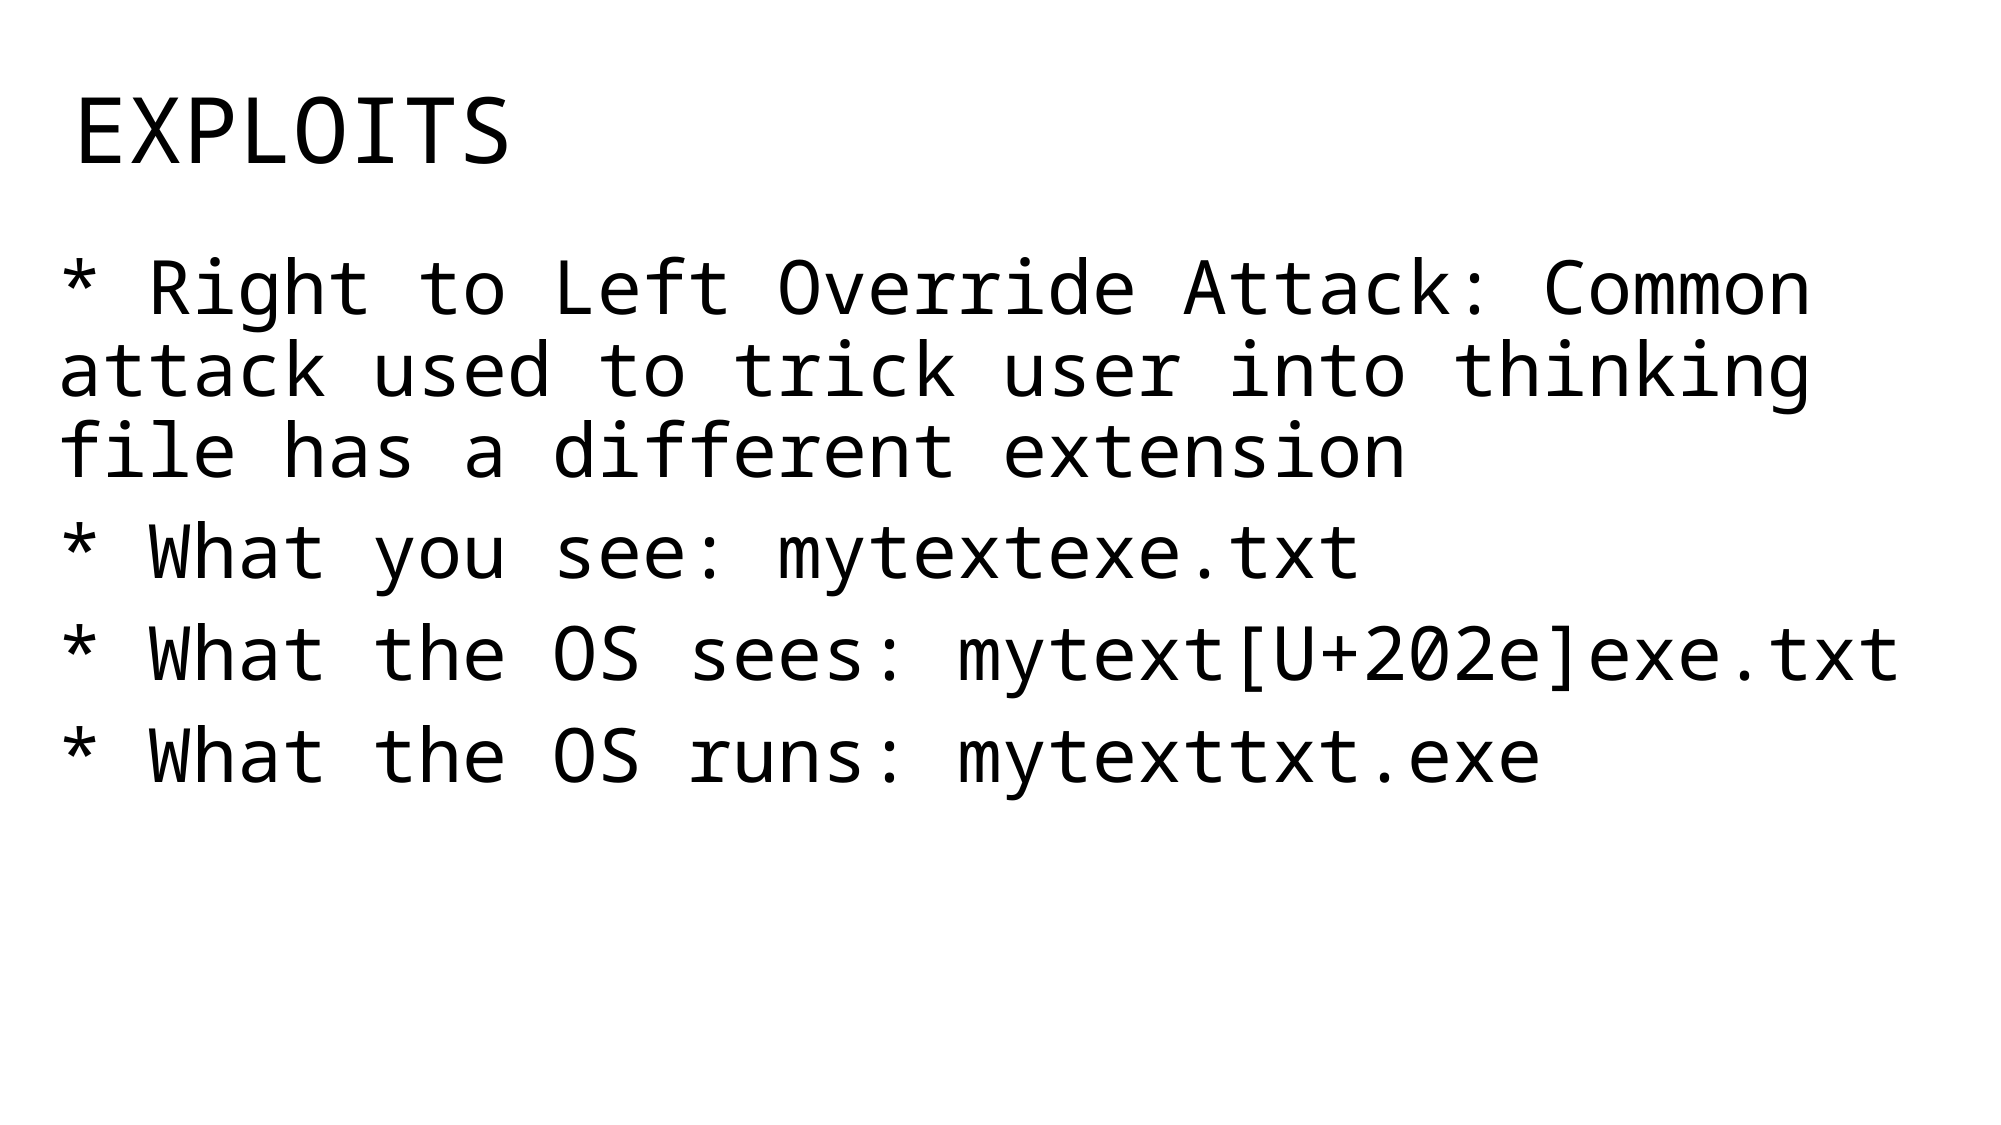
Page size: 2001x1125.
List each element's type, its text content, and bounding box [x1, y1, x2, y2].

title EXPLOITS [59, 24, 1645, 242]
text_box * Right to Left Override Attack: Common attack used to trick user into thinking file has a different extension * What you see: mytextexe.txt * What the OS sees: mytext[U+202e]exe.txt * What the OS runs: mytexttxt.exe [42, 242, 1958, 1069]
